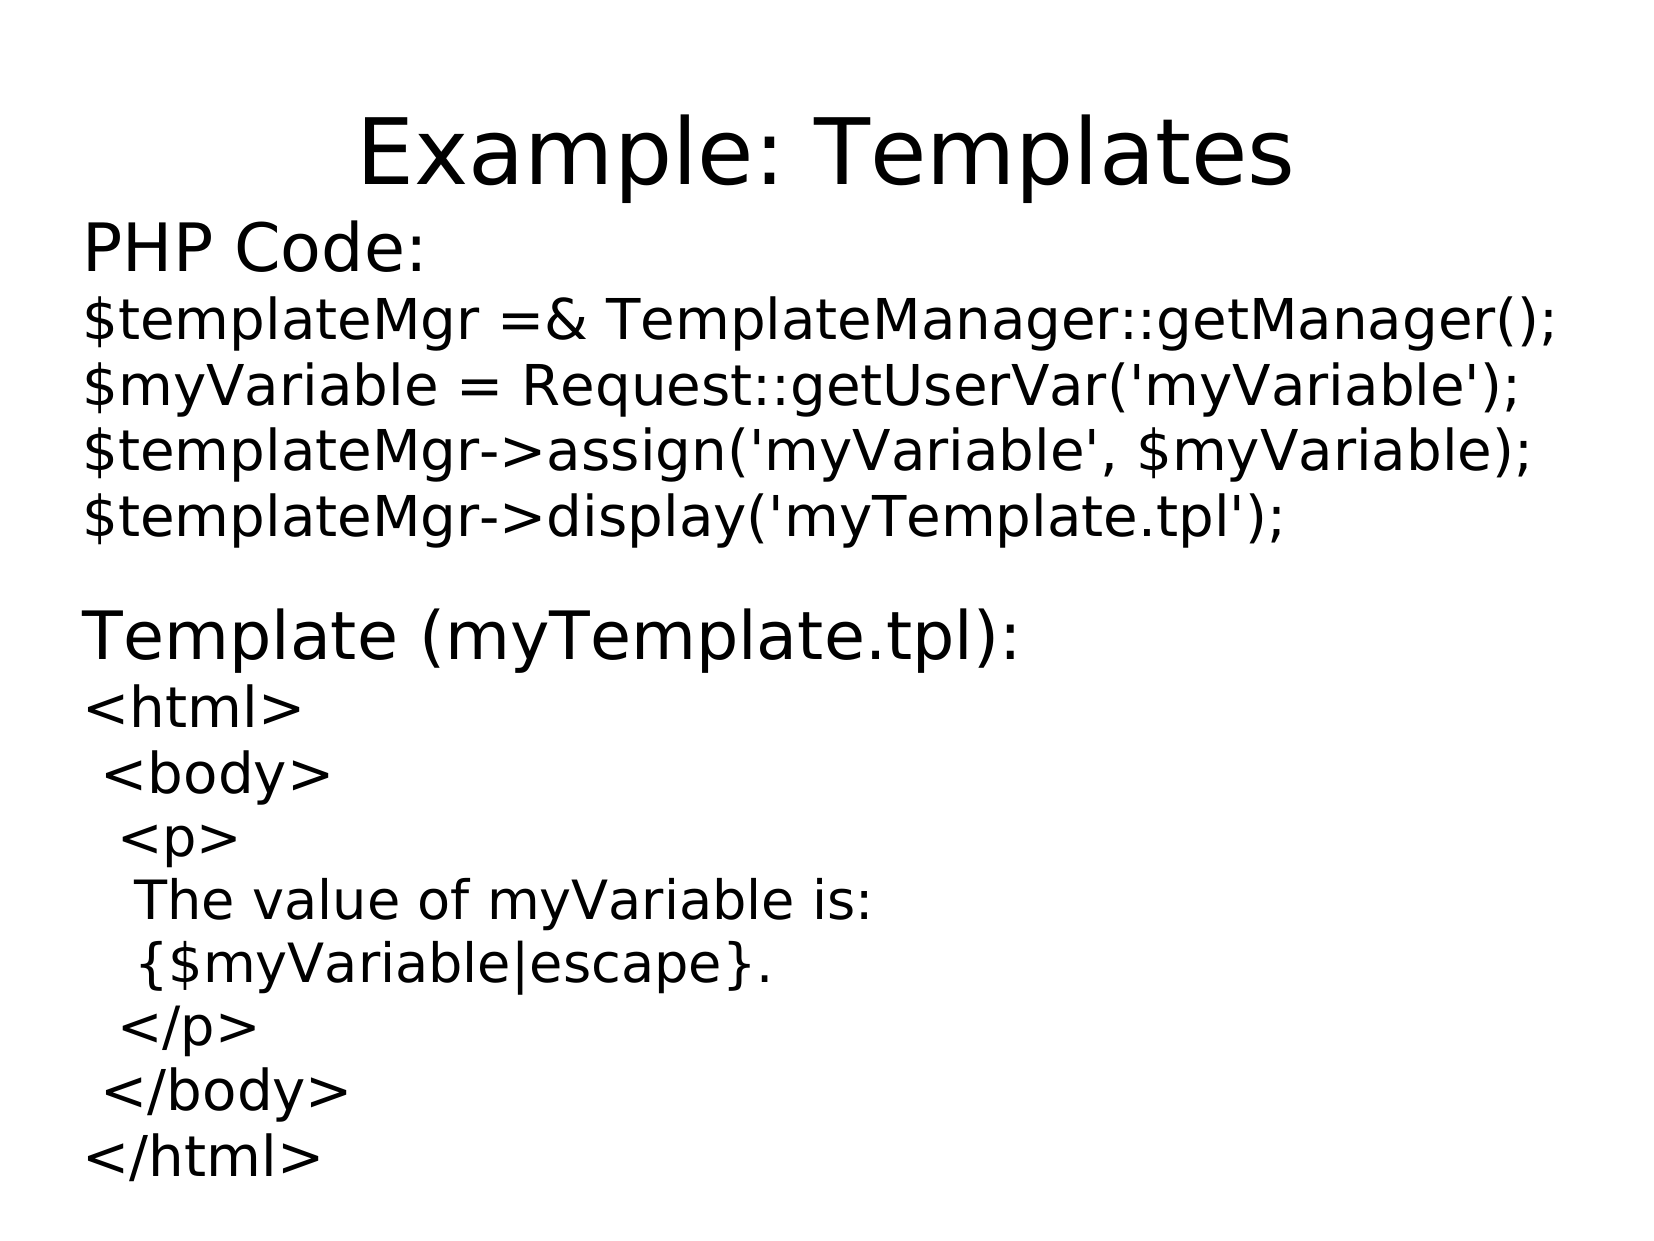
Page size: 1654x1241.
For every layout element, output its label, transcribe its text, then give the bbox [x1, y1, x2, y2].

title Example: Templates [82, 56, 1571, 209]
subtitle PHP Code: $templateMgr =& TemplateManager::getManager(); $myVariable = Request::getUserVar('myVariable'); $templateMgr->assign('myVariable', $myVariable); $templateMgr->display('myTemplate.tpl'); Template (myTemplate.tpl): <html> <body> <p> The value of myVariable is: {$myVariable|escape}. </p> </body> </html> [82, 209, 1571, 1190]
